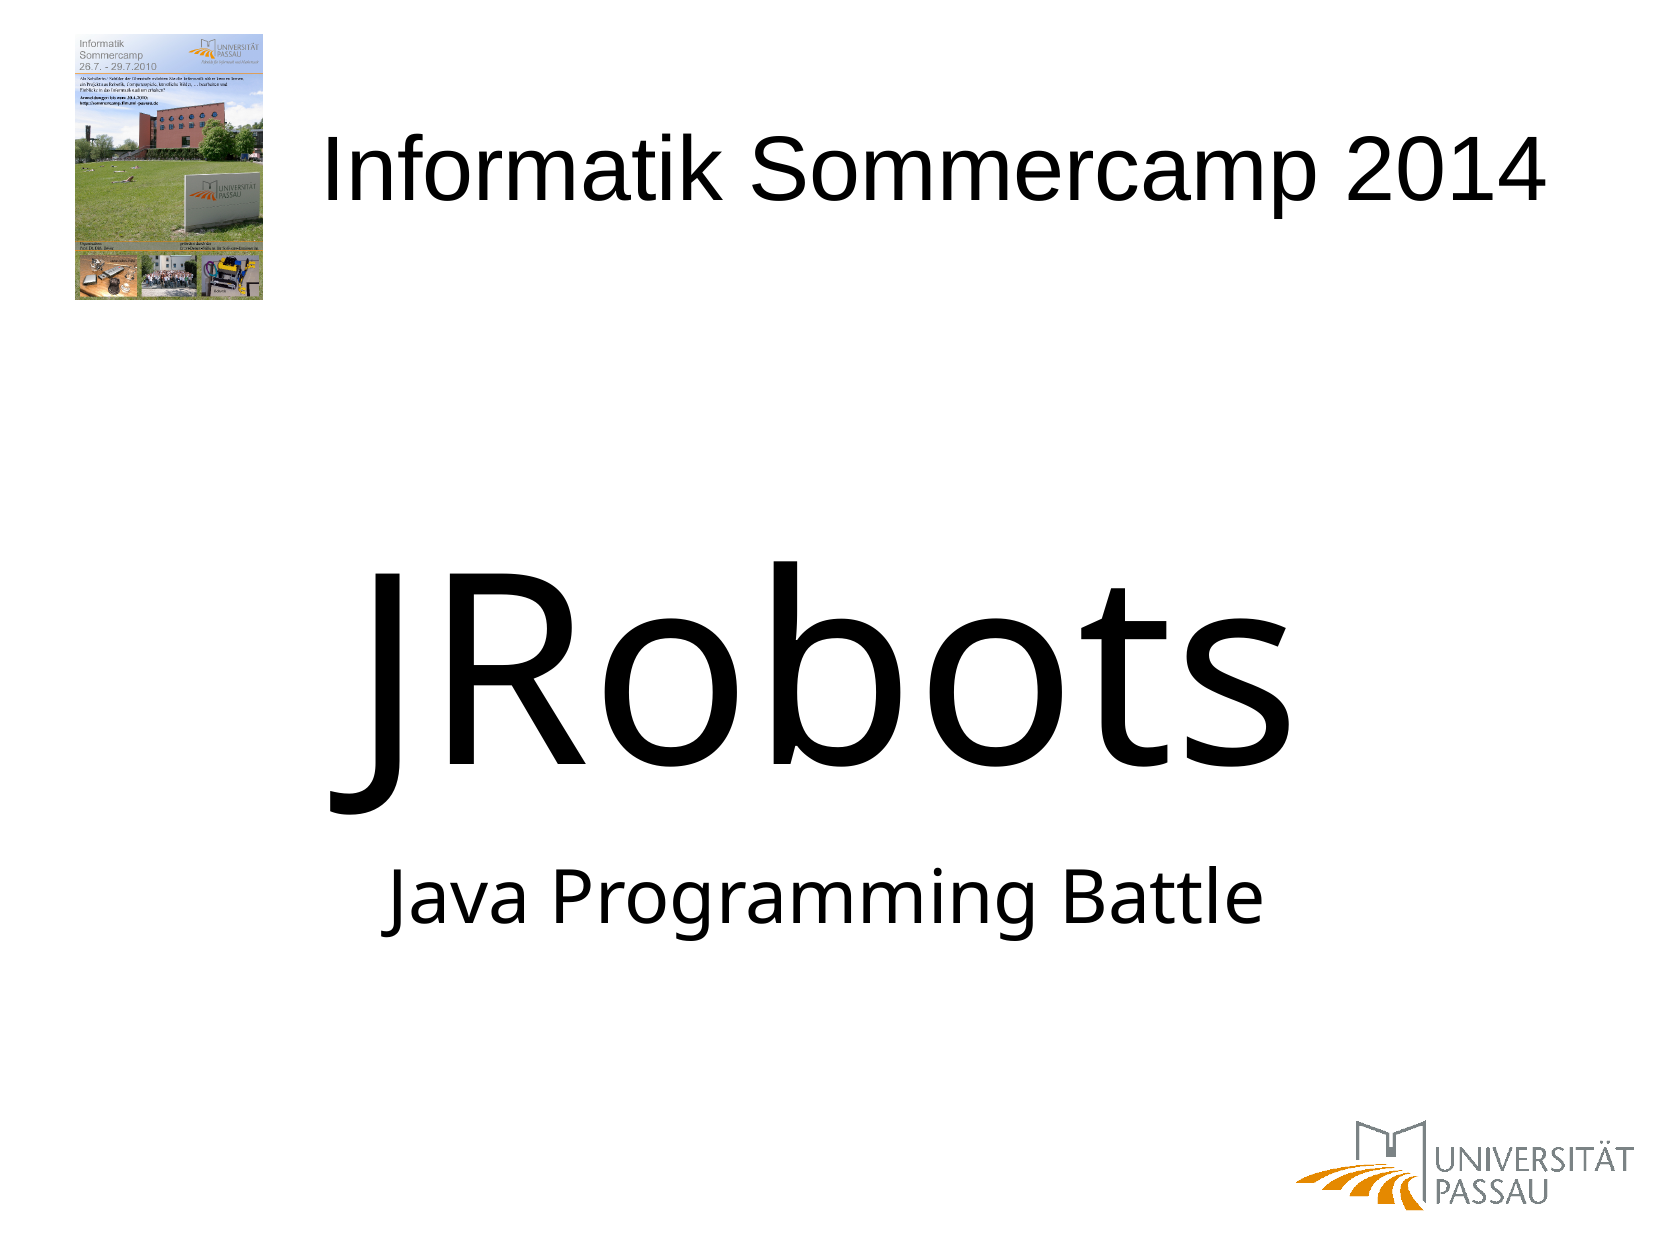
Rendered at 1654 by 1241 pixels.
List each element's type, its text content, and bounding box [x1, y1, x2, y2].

subtitle JRobots Java Programming Battle [82, 303, 1571, 1122]
picture [1295, 1120, 1634, 1211]
picture [75, 34, 263, 300]
title Informatik Sommercamp 2014 [300, 37, 1571, 301]
